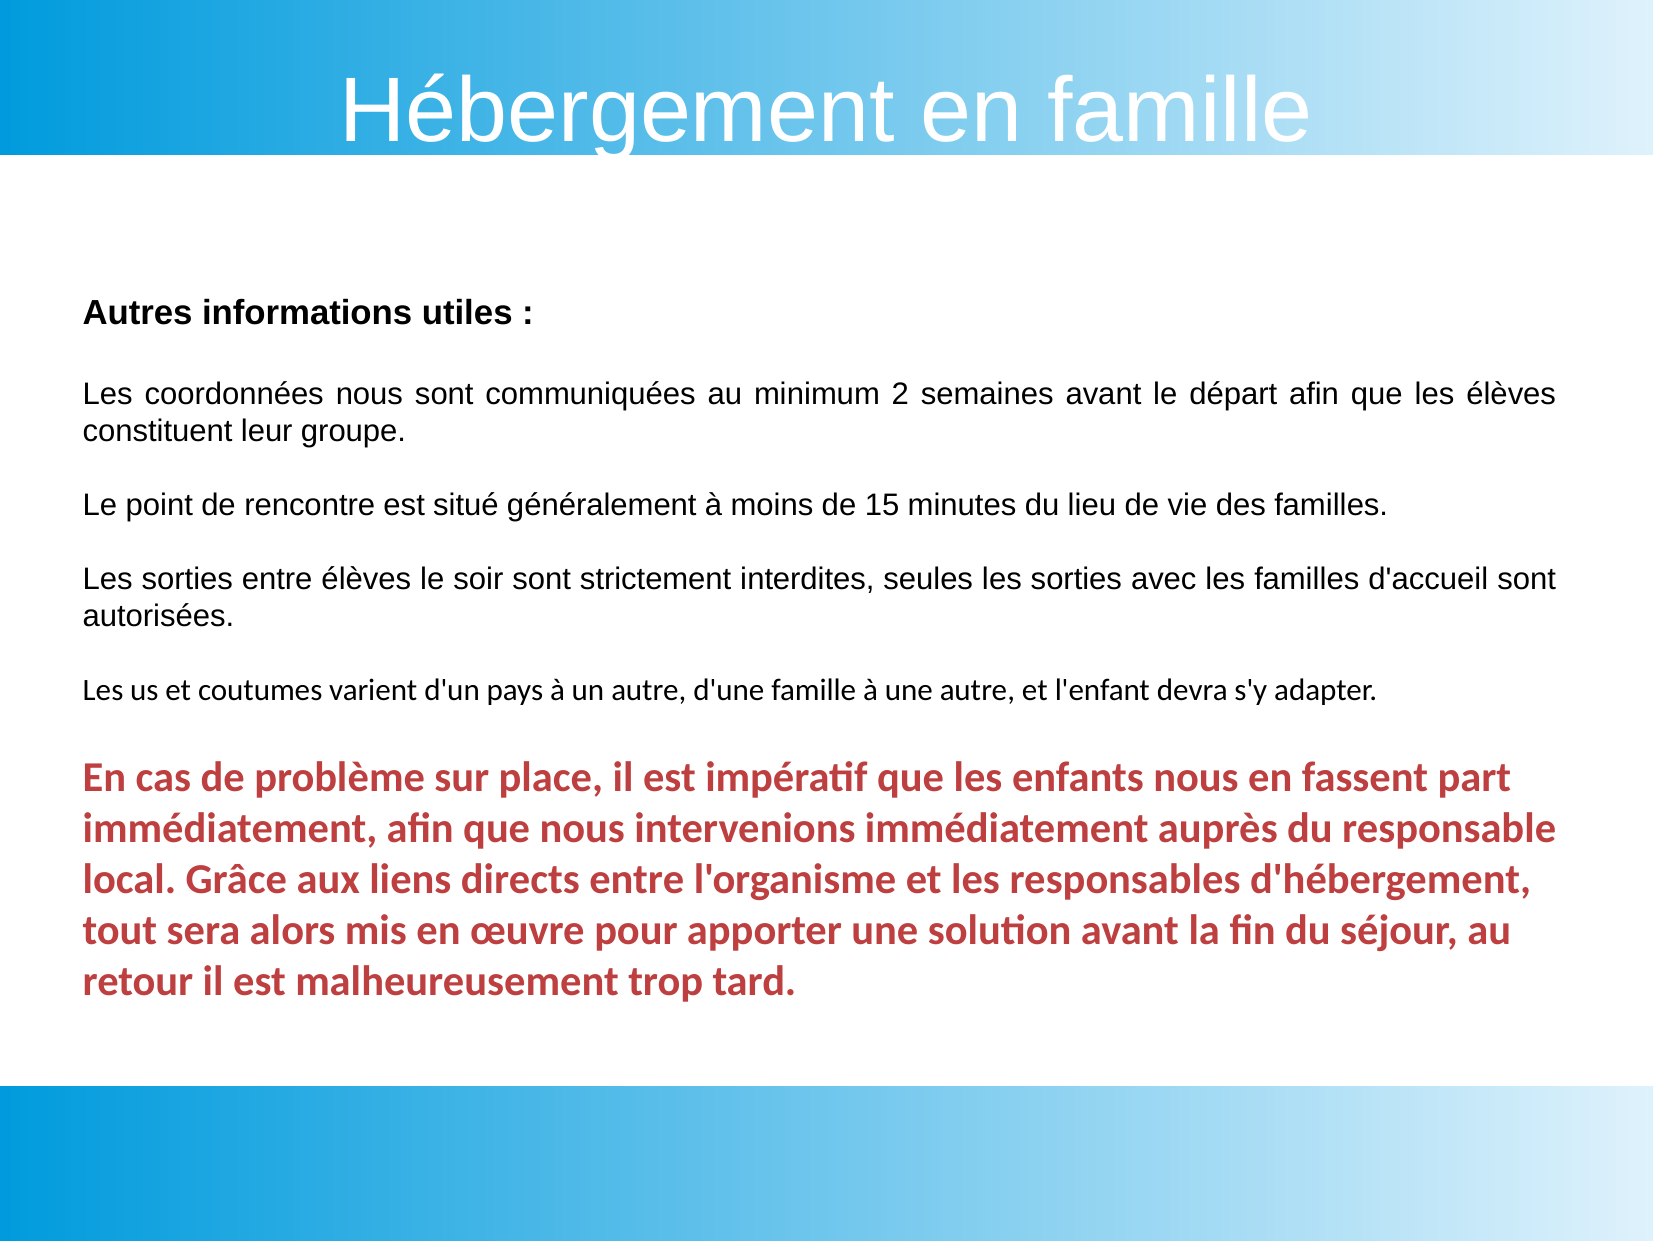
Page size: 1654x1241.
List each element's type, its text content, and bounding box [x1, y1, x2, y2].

list Autres informations utiles : Les coordonnées nous sont communiquées au minimum 2 semaines avant le départ afin que les élèves constituent leur groupe. Le point de rencontre est situé généralement à moins de 15 minutes du lieu de vie des familles. Les sorties entre élèves le soir sont strictement interdites, seules les sorties avec les familles d'accueil sont autorisées. Les us et coutumes varient d'un pays à un autre, d'une famille à une autre, et l'enfant devra s'y adapter. En cas de problème sur place, il est impératif que les enfants nous en fassent part immédiatement, afin que nous intervenions immédiatement auprès du responsable local. Grâce aux liens directs entre l'organisme et les responsables d'hébergement, tout sera alors mis en œuvre pour apporter une solution avant la fin du séjour, au retour il est malheureusement trop tard. [82, 290, 1571, 1010]
title Hébergement en famille [82, 49, 1571, 155]
